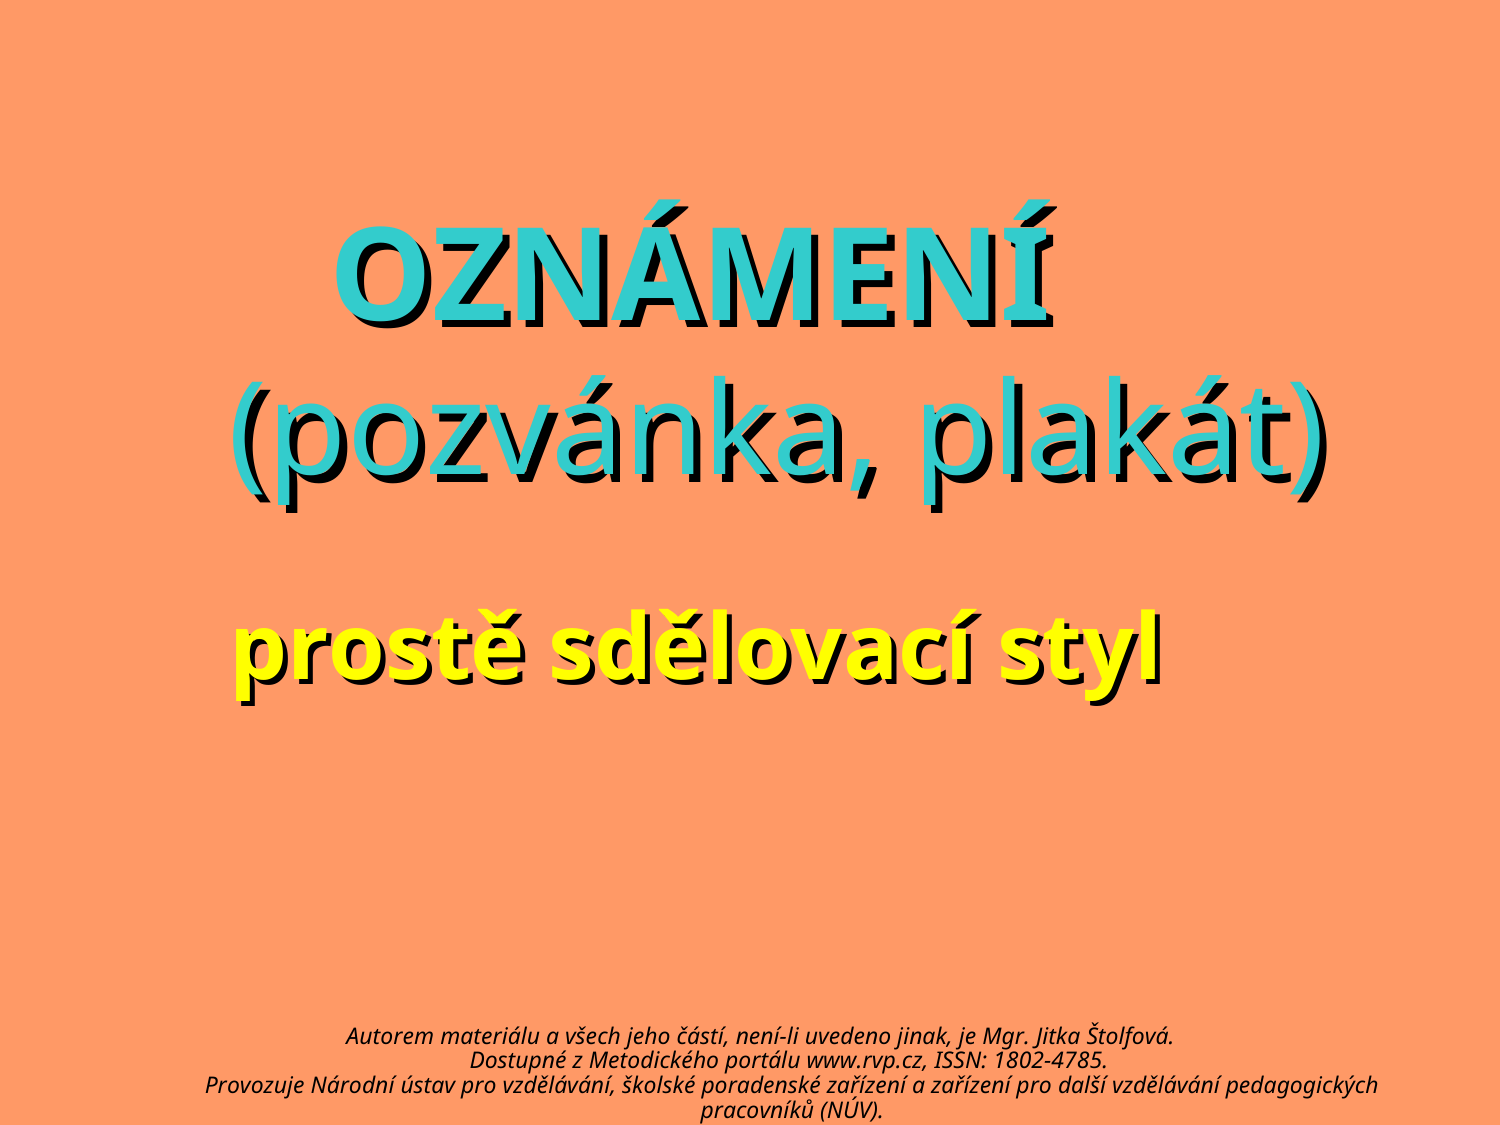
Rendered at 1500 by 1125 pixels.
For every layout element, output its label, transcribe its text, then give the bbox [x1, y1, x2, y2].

list prostě sdělovací styl Autorem materiálu a všech jeho částí, není-li uvedeno jinak, je Mgr. Jitka Štolfová. Dostupné z Metodického portálu www.rvp.cz, ISSN: 1802-4785. Provozuje Národní ústav pro vzdělávání, školské poradenské zařízení a zařízení pro další vzdělávání pedagogických pracovníků (NÚV). [58, 410, 1454, 1125]
title OZNÁMENÍ (pozvánka, plakát) [75, 140, 1426, 410]
